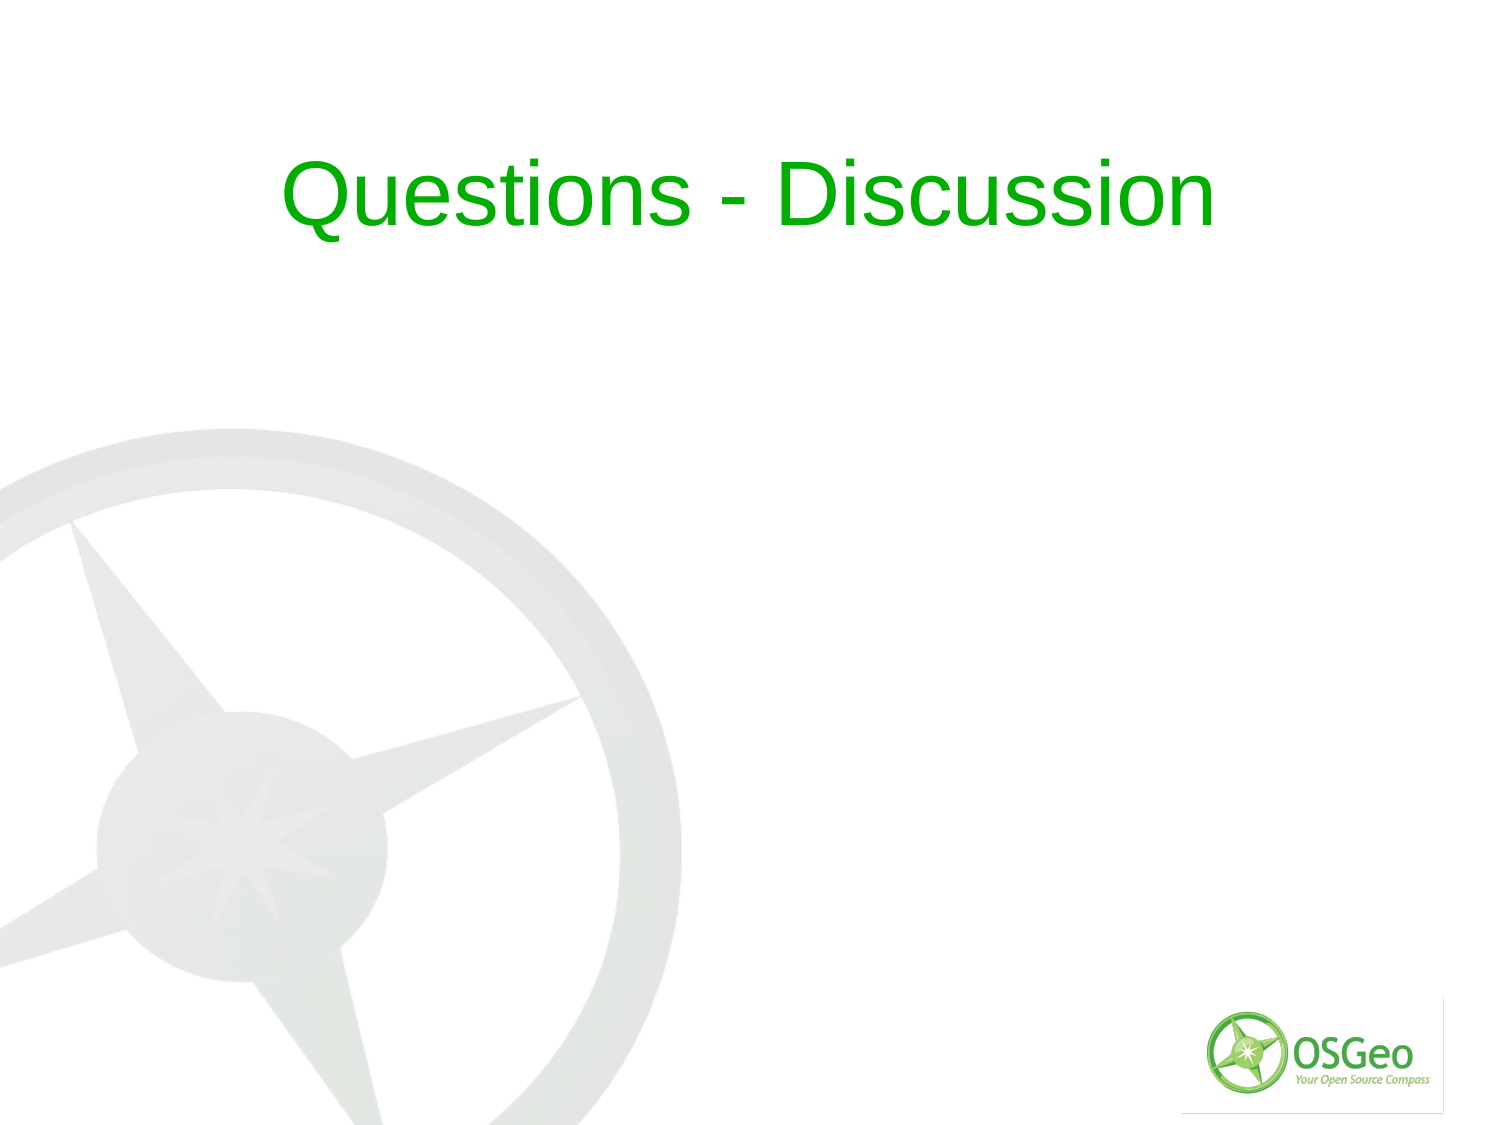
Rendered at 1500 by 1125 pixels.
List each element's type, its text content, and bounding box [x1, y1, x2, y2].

title Questions - Discussion [112, 76, 1388, 312]
picture [1181, 996, 1444, 1114]
picture [0, 413, 739, 1125]
